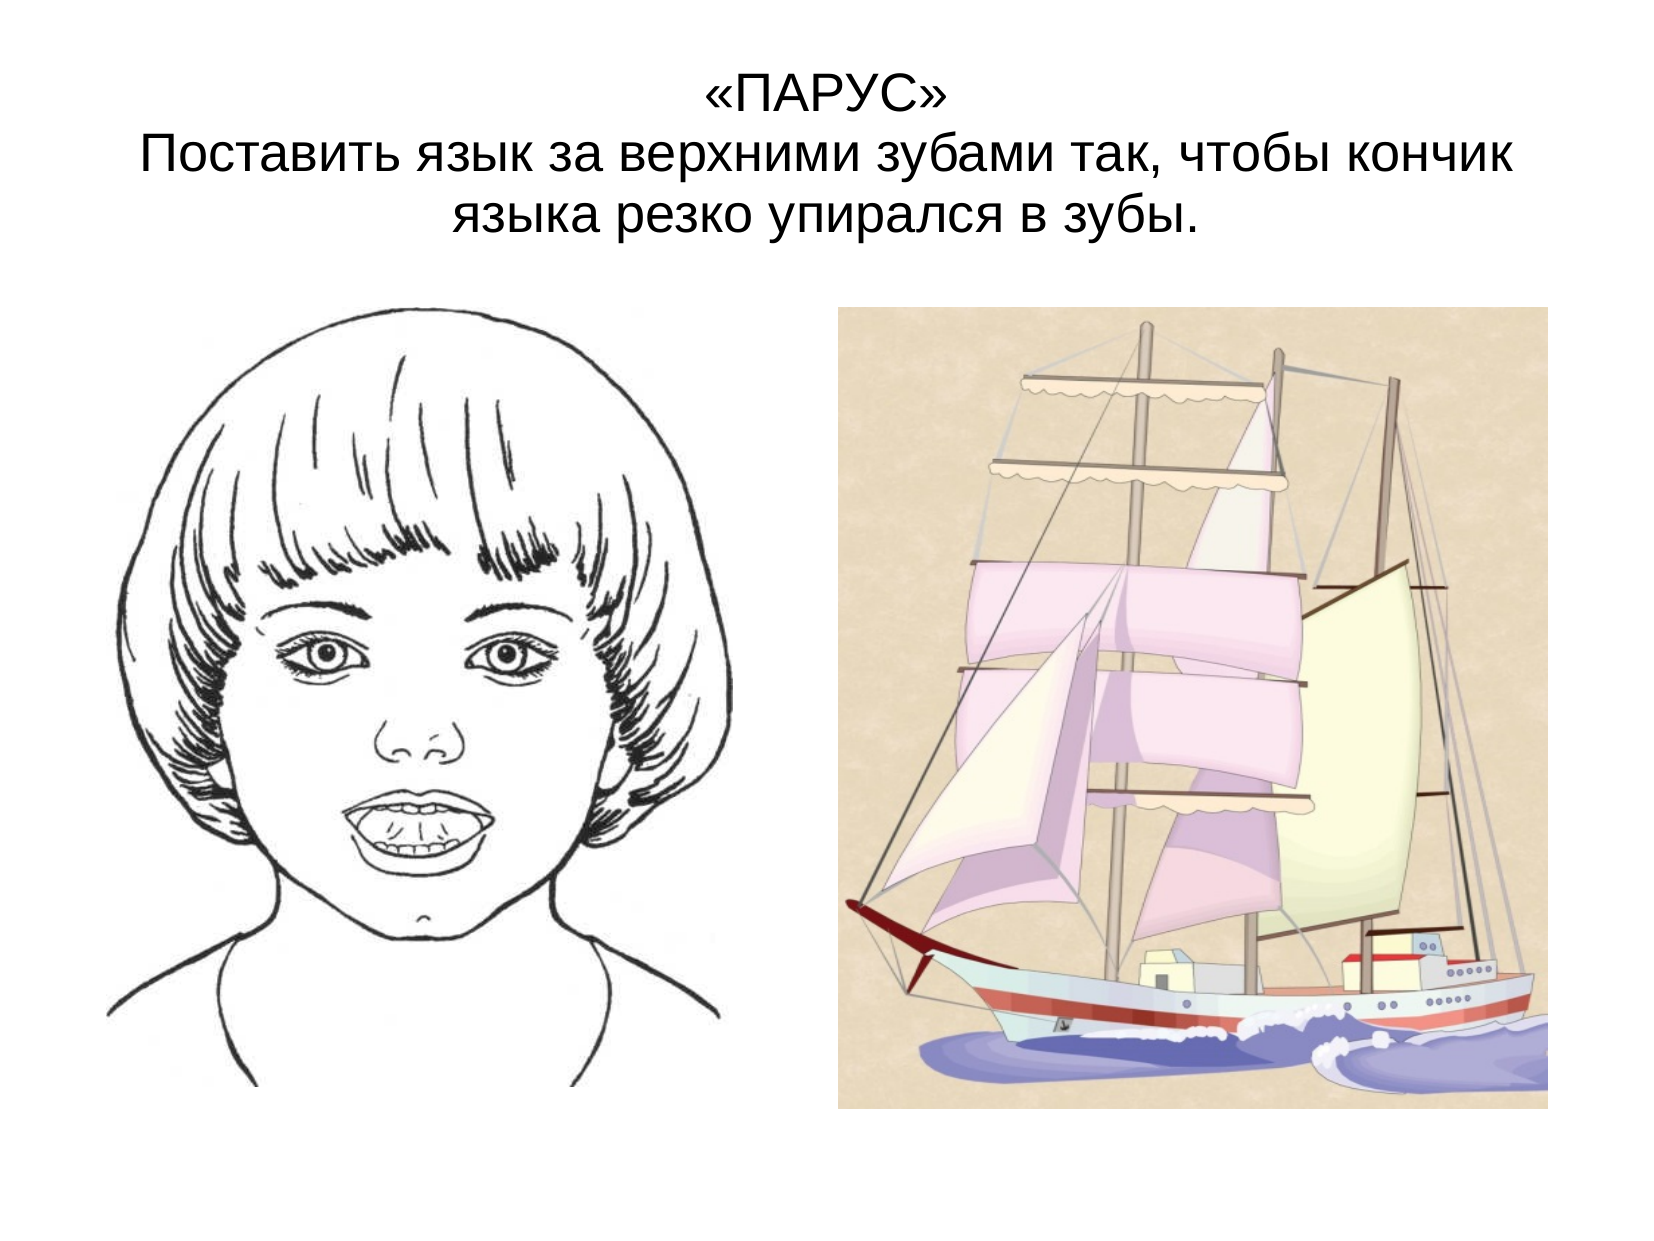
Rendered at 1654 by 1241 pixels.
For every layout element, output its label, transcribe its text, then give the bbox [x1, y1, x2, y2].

title «ПАРУС» Поставить язык за верхними зубами так, чтобы кончик языка резко упирался в зубы. [82, 49, 1571, 257]
picture [106, 307, 733, 1087]
picture [838, 307, 1548, 1109]
